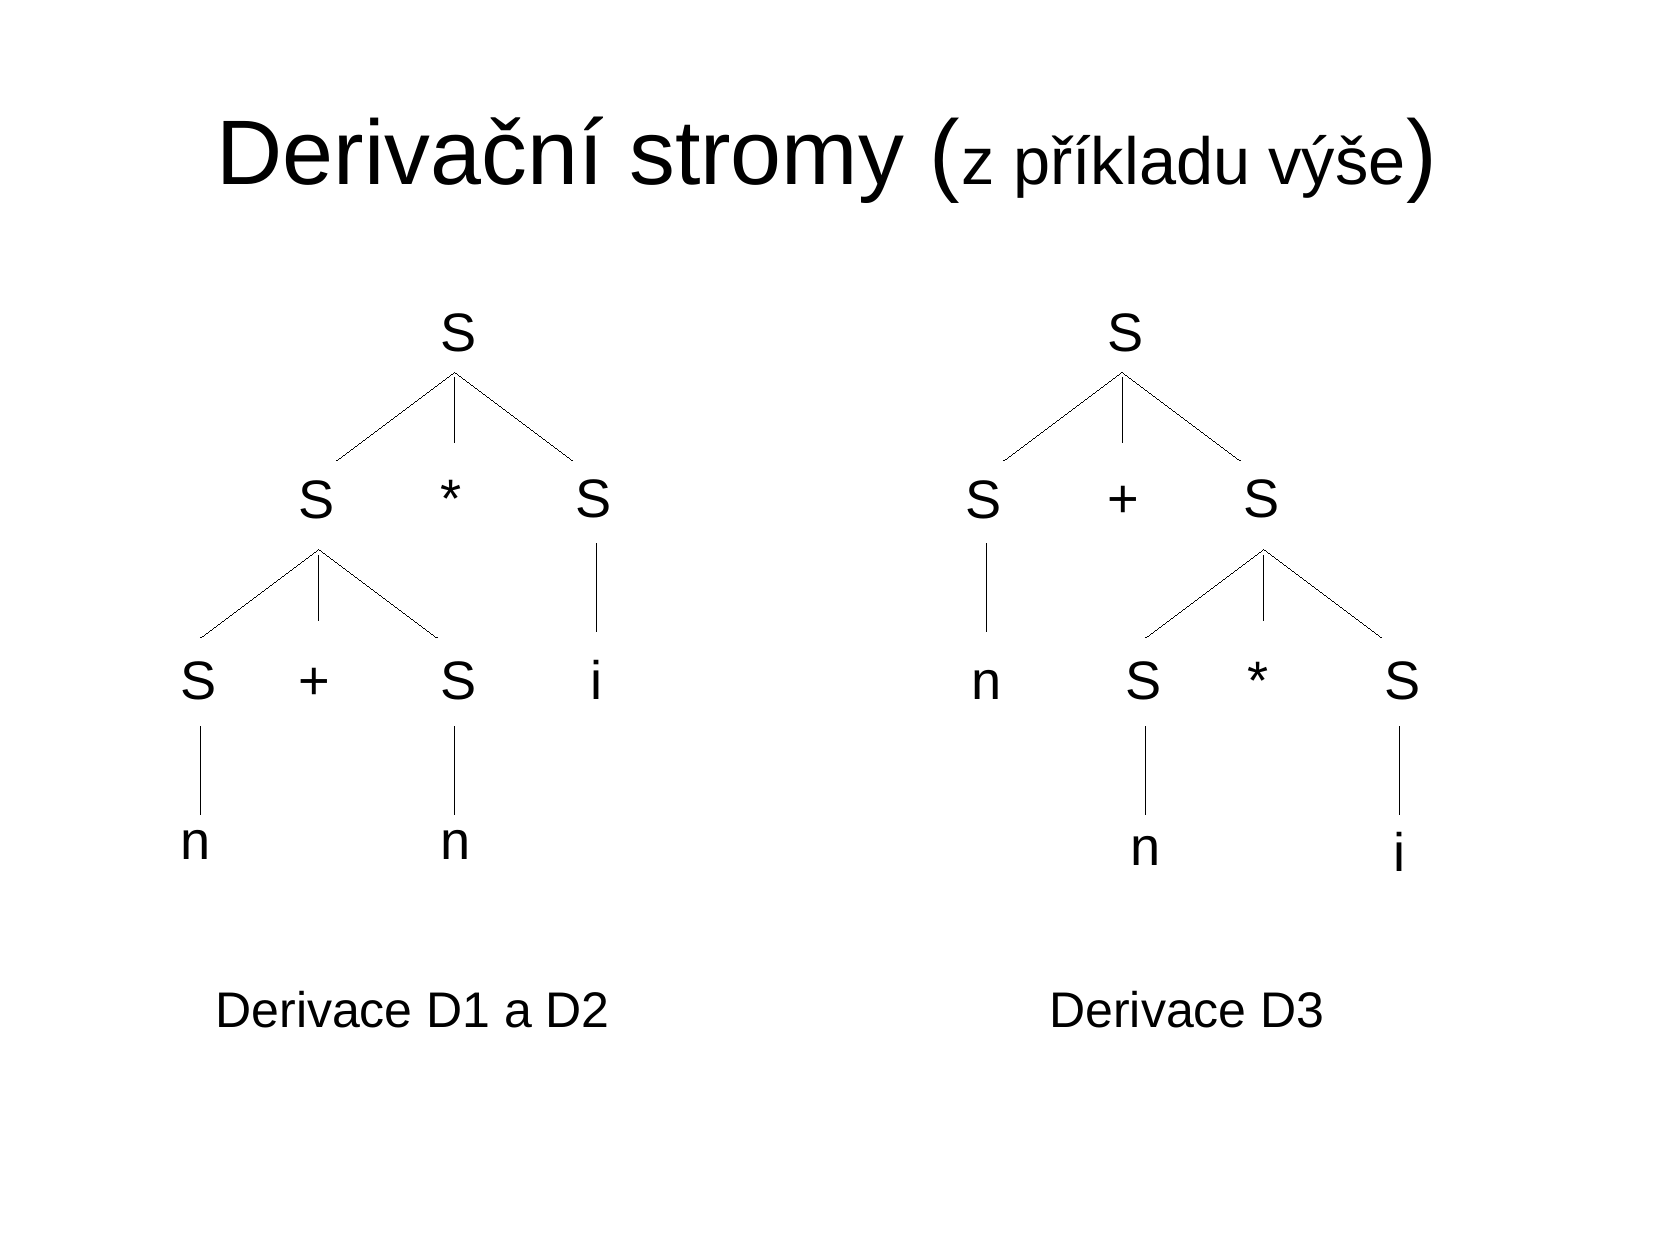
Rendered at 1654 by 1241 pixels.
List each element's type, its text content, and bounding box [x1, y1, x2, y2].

text_box S [1228, 460, 1288, 536]
text_box S [1370, 643, 1430, 720]
text_box i [1370, 814, 1430, 891]
text_box S [425, 643, 485, 720]
text_box * [425, 460, 485, 536]
text_box S [1092, 295, 1152, 371]
text_box + [283, 643, 343, 720]
title Derivační stromy (z příkladu výše) [82, 56, 1571, 250]
text_box Derivace D3 [1033, 974, 1341, 1046]
text_box Derivace D1 a D2 [200, 974, 644, 1045]
text_box n [165, 803, 225, 879]
text_box S [165, 643, 219, 720]
text_box S [425, 295, 485, 371]
text_box i [566, 643, 626, 720]
text_box S [950, 462, 1010, 538]
text_box S [1110, 643, 1164, 720]
text_box + [1092, 460, 1152, 536]
text_box S [561, 460, 621, 536]
text_box n [425, 803, 485, 879]
text_box n [956, 643, 1016, 720]
text_box * [1228, 643, 1288, 720]
text_box n [1116, 809, 1176, 885]
text_box S [283, 462, 343, 538]
